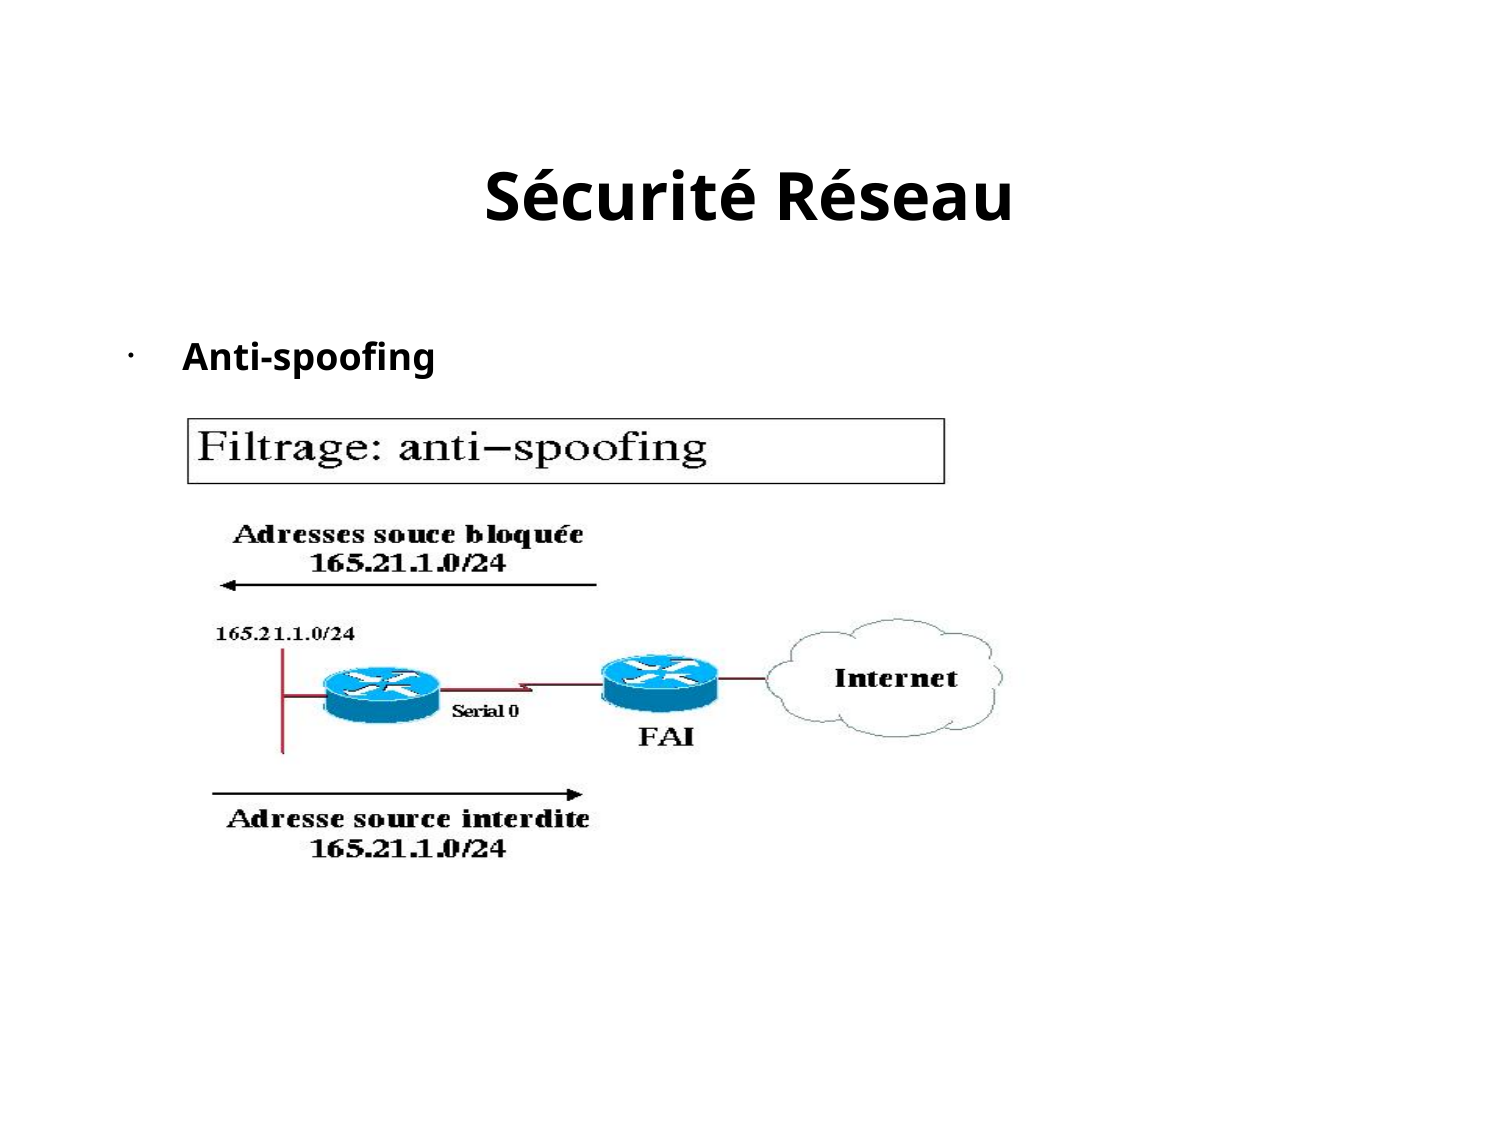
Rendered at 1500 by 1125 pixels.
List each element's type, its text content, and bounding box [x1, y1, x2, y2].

list Anti-spoofing [112, 324, 1388, 1000]
title Sécurité Réseau [112, 99, 1388, 288]
picture [150, 399, 1150, 976]
